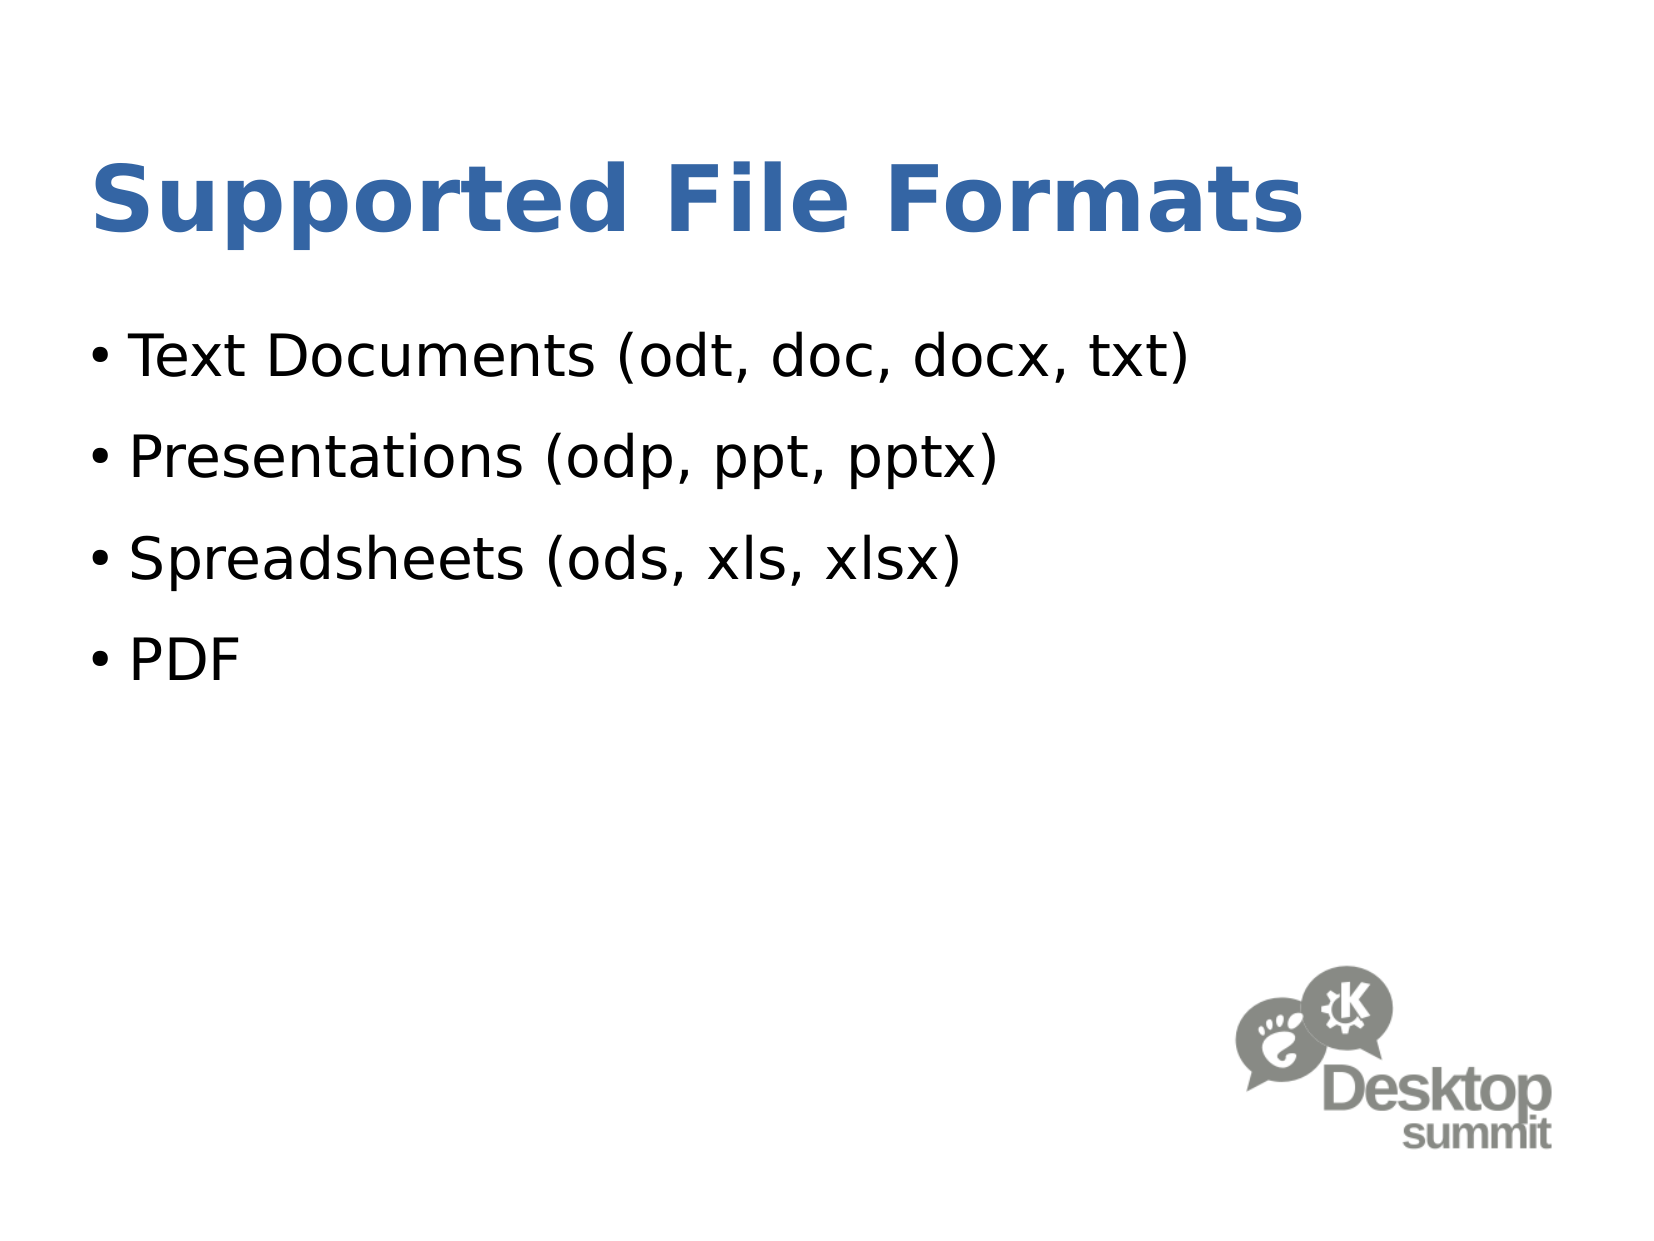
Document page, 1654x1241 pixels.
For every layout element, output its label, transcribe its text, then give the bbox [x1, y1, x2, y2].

text_box Supported File Formats [75, 139, 1571, 261]
text_box Text Documents (odt, doc, docx, txt) Presentations (odp, ppt, pptx) Spreadsheets (ods, xls, xlsx) PDF [75, 280, 1574, 1120]
picture [1195, 887, 1613, 1201]
